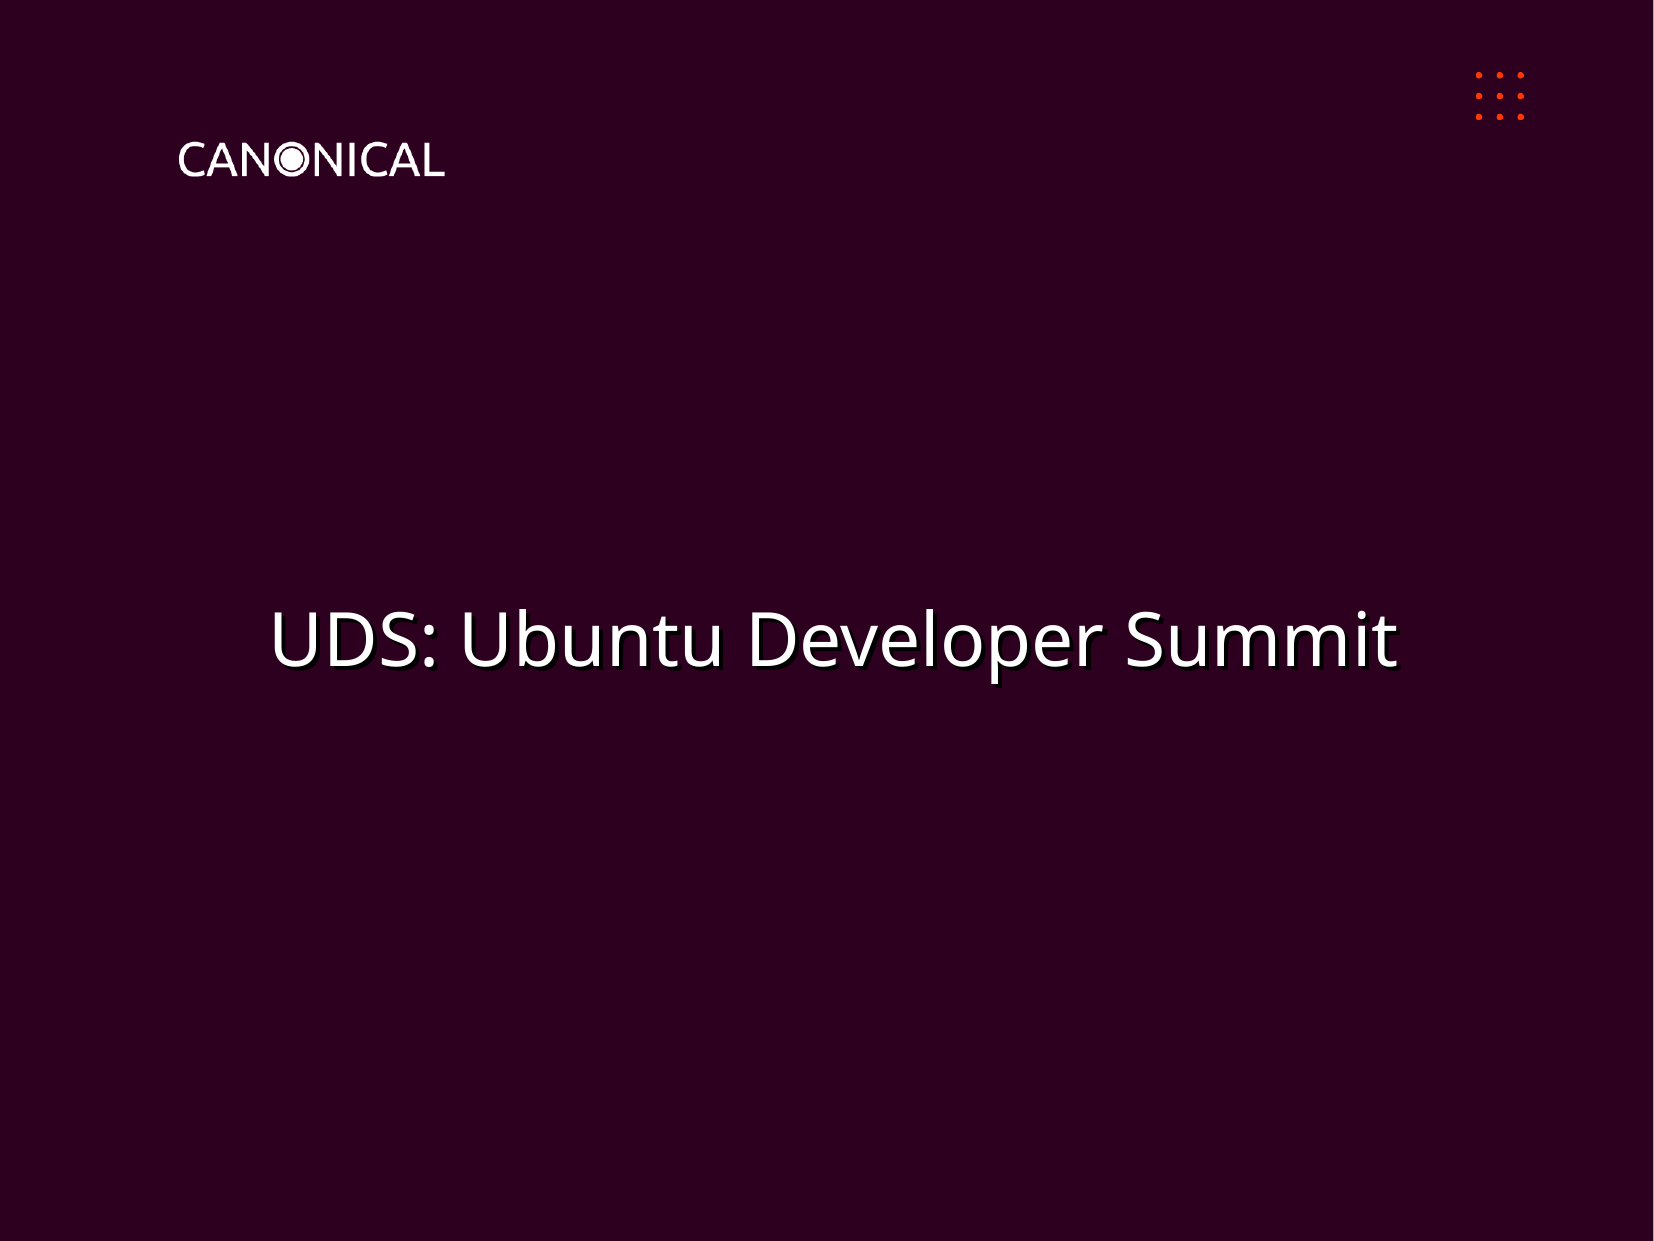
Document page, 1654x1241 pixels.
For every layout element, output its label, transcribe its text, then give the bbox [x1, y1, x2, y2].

text_box UDS: Ubuntu Developer Summit [253, 578, 1471, 678]
picture [0, 0, 1654, 1241]
